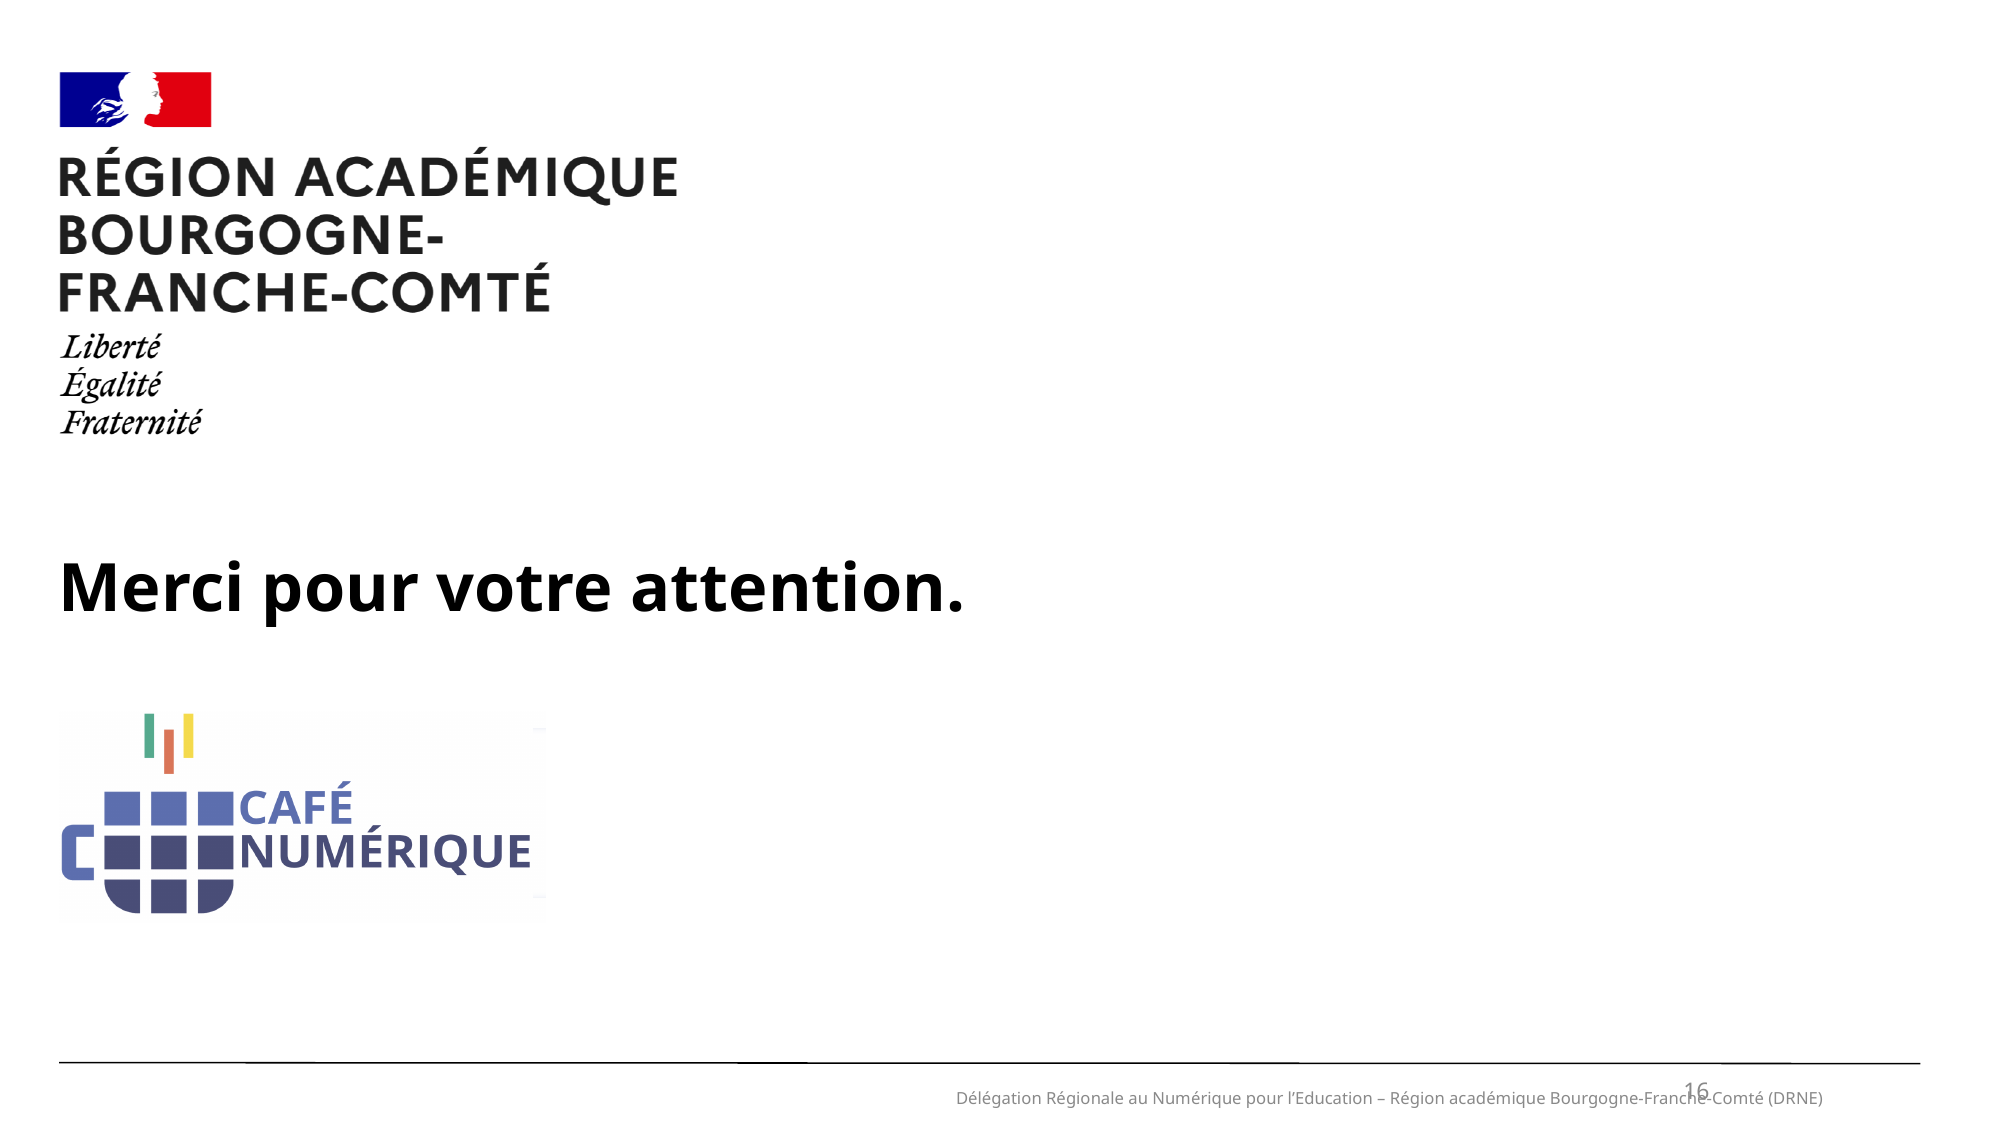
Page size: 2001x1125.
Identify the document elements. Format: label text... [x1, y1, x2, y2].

title Merci pour votre attention. [59, 516, 1919, 663]
text_box Délégation Régionale au Numérique pour l’Education – Région académique Bourgogne-Franche-Comté (DRNE) [922, 1069, 1844, 1125]
text_box 16 [1683, 1062, 1919, 1122]
picture [59, 711, 546, 923]
